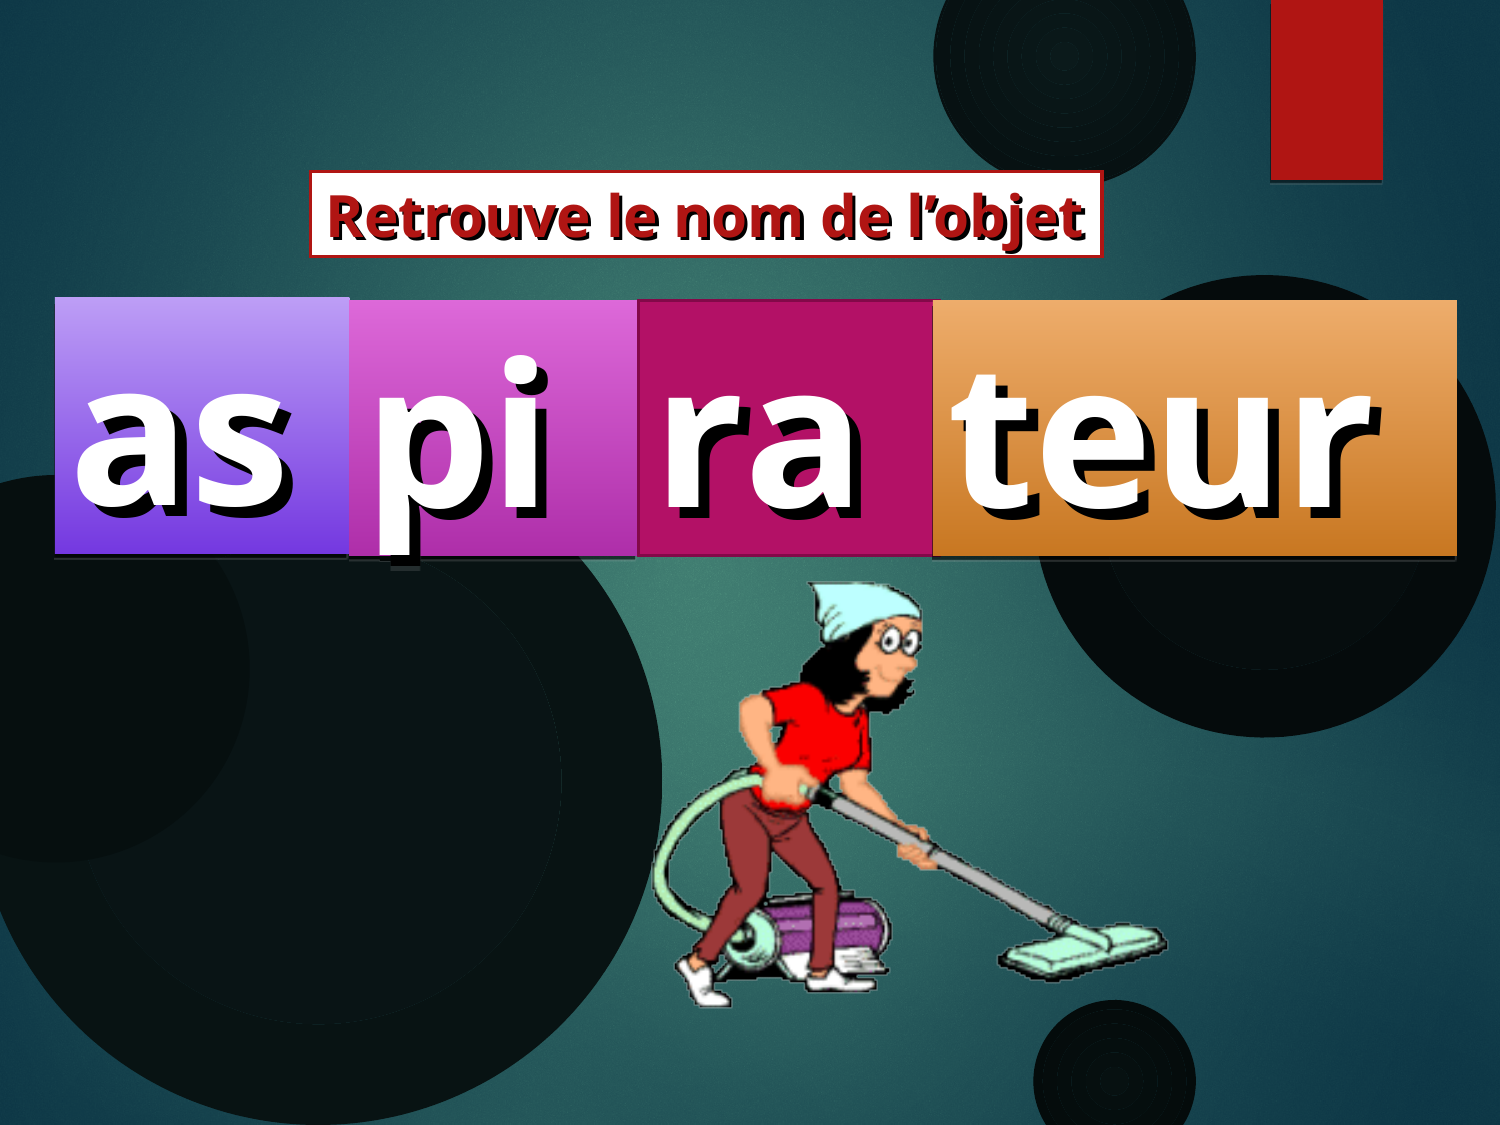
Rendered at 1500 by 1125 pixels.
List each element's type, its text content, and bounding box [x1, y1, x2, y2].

text_box ra [638, 300, 933, 555]
picture [650, 580, 1171, 1011]
text_box Retrouve le nom de l’objet [311, 172, 1102, 257]
text_box pi [420, 431, 451, 485]
text_box pi [349, 300, 638, 555]
text_box as [55, 298, 349, 553]
text_box teur [933, 300, 1457, 555]
